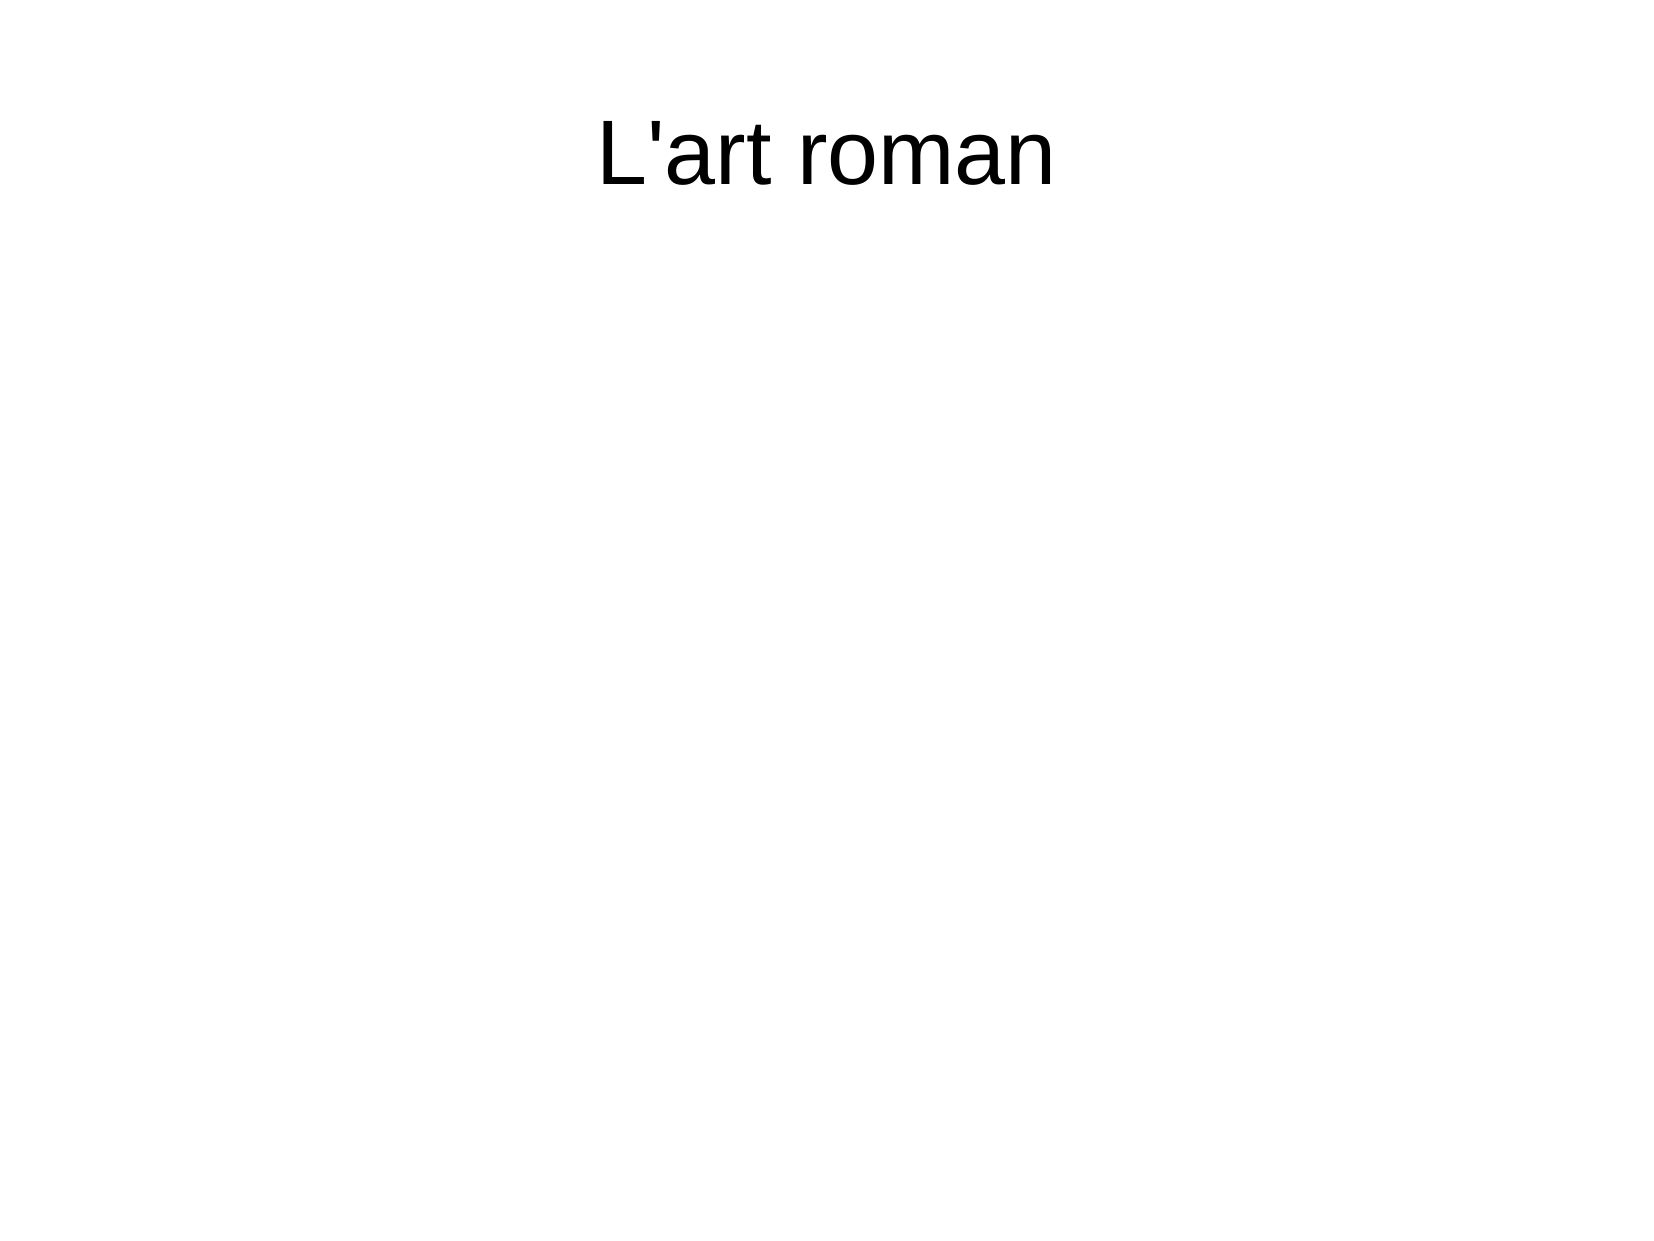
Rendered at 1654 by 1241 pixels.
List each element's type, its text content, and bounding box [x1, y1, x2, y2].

title L'art roman [82, 49, 1571, 257]
